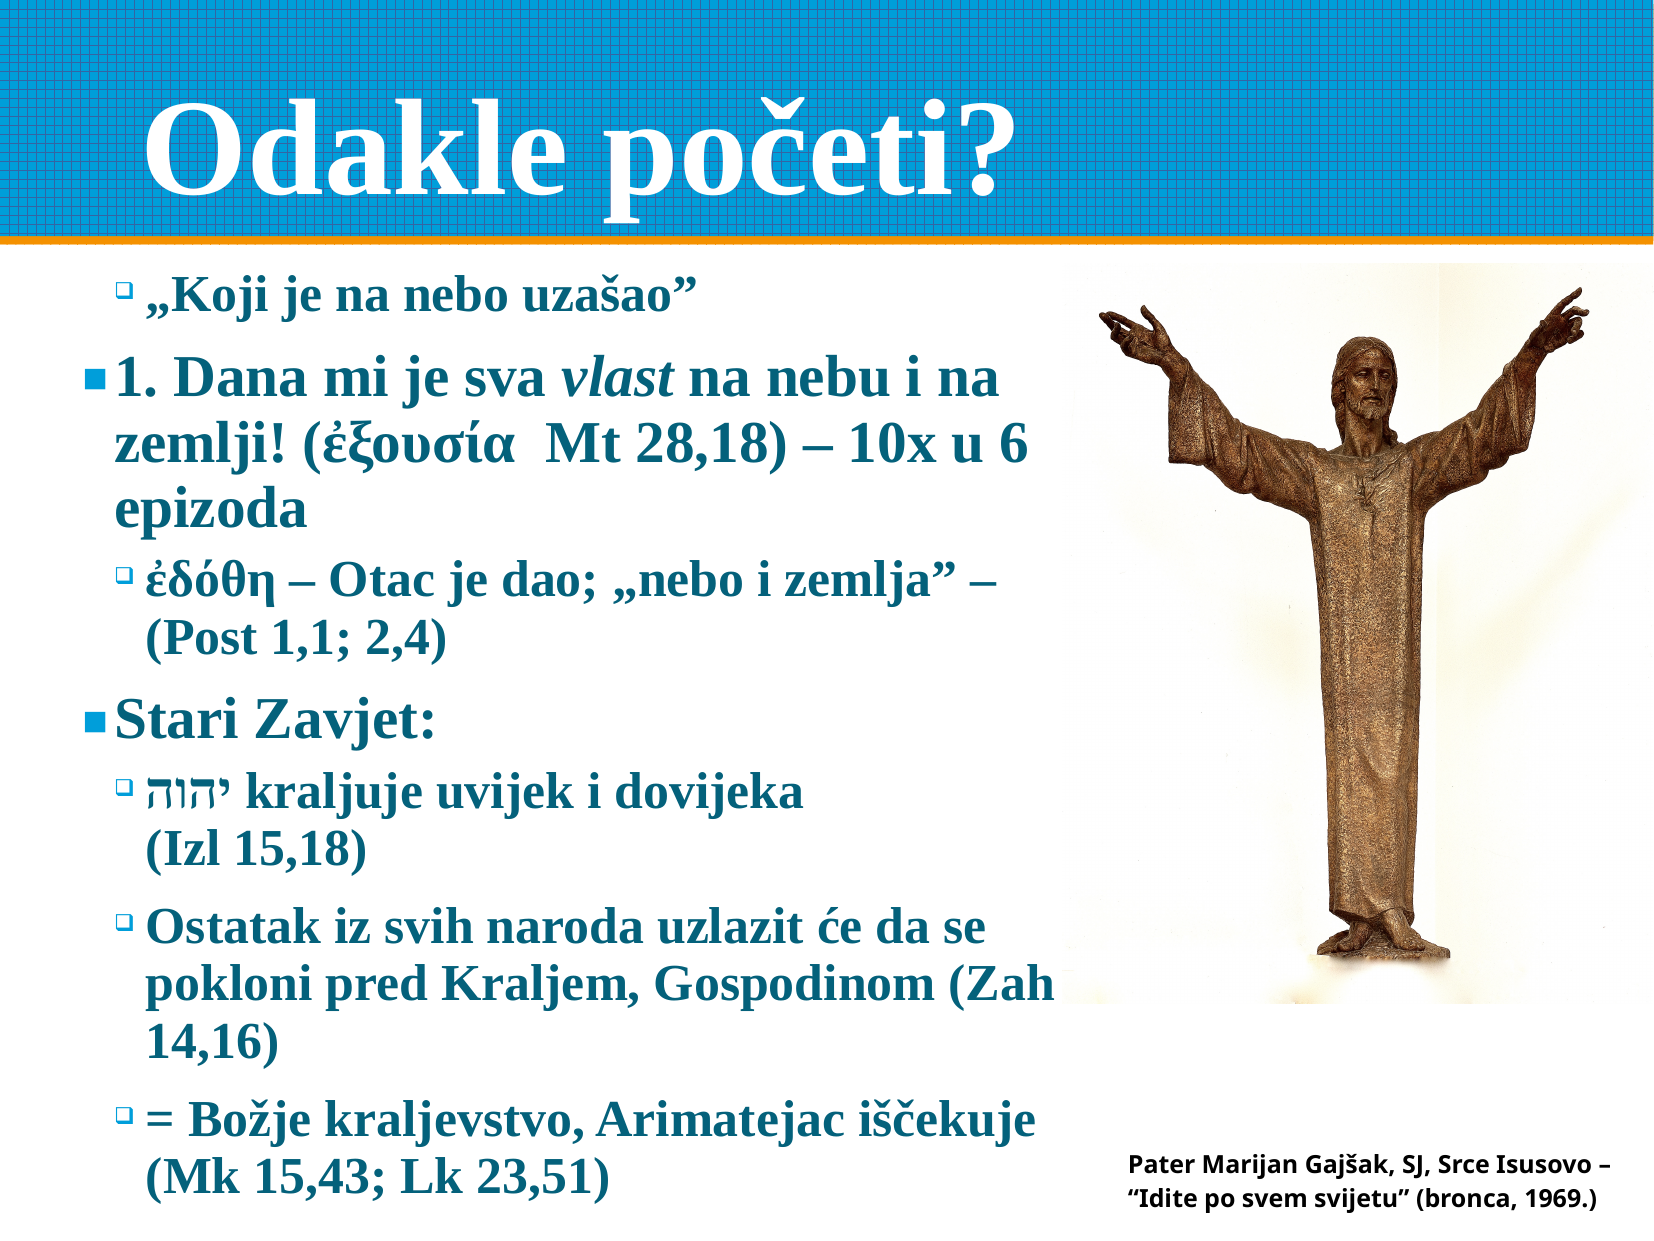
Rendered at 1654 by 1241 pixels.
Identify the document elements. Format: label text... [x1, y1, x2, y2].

list „Koji je na nebo uzašao” 1. Dana mi je sva vlast na nebu i na zemlji! (ἐξουσία Mt 28,18) – 10x u 6 epizoda ἐδόθη – Otac je dao; „nebo i zemlja” – (Post 1,1; 2,4) Stari Zavjet: יהוה kraljuje uvijek i dovijeka (Izl 15,18) Ostatak iz svih naroda uzlazit će da se pokloni pred Kraljem, Gospodinom (Zah 14,16) = Božje kraljevstvo, Arimatejac iščekuje (Mk 15,43; Lk 23,51) [82, 265, 1063, 1211]
picture [1062, 263, 1654, 1004]
text_box Pater Marijan Gajšak, SJ, Srce Isusovo – “Idite po svem svijetu” (bronca, 1969.) [1122, 1133, 1647, 1228]
title Odakle početi? [82, 7, 1571, 225]
